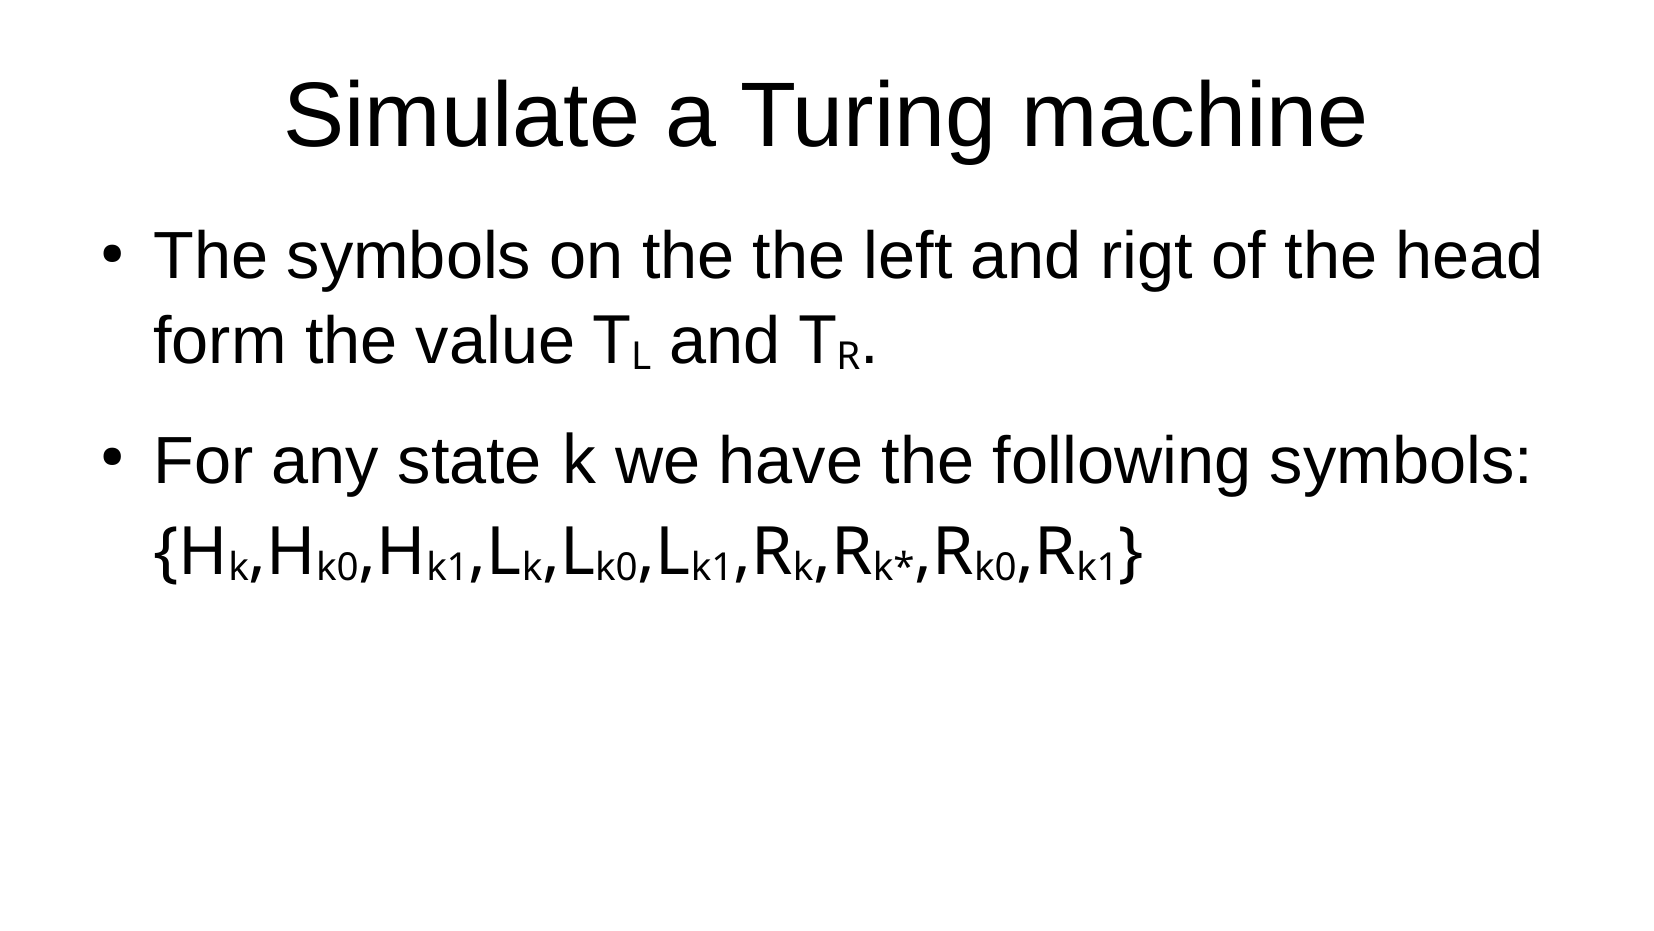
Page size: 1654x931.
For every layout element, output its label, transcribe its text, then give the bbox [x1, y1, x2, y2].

list The symbols on the the left and rigt of the head form the value TL and TR. For any state k we have the following symbols:{Hk,Hk0,Hk1,Lk,Lk0,Lk1,Rk,Rk*,Rk0,Rk1} [82, 217, 1571, 758]
title Simulate a Turing machine [82, 37, 1571, 193]
